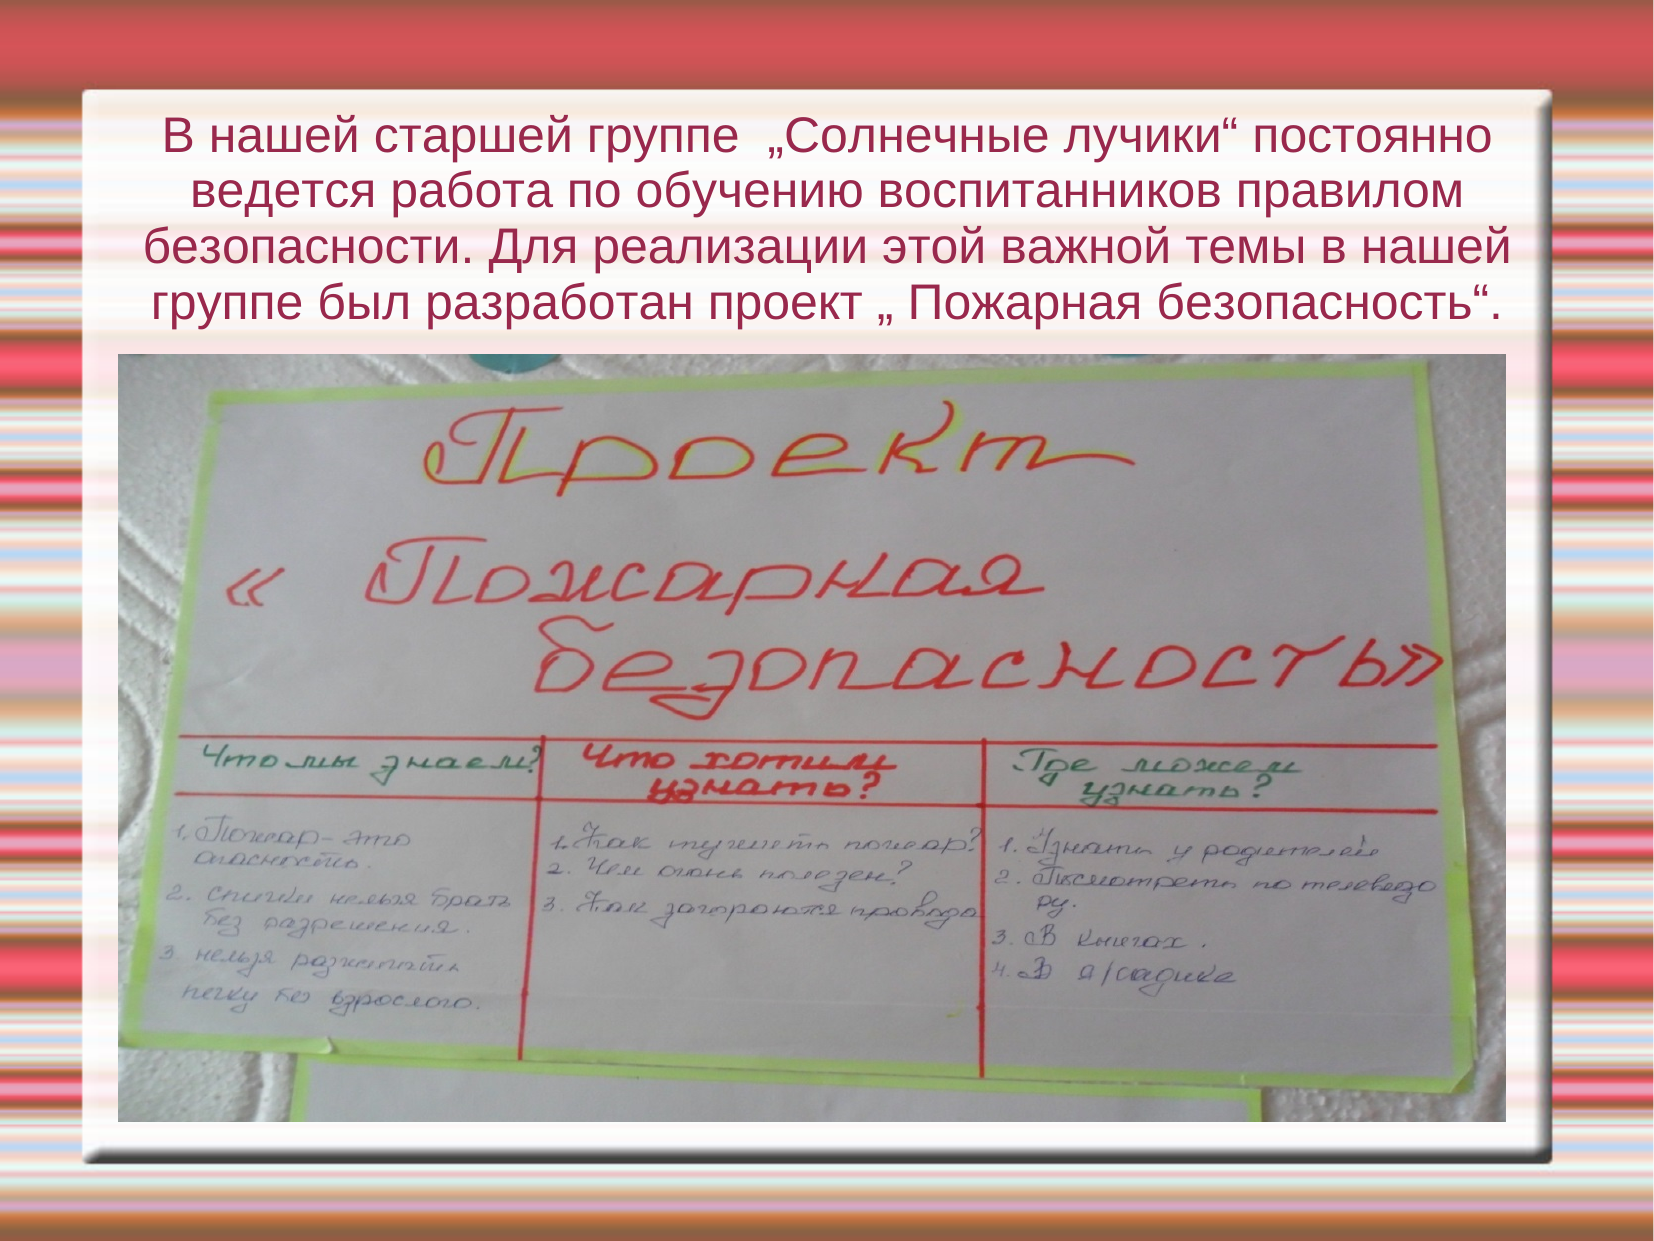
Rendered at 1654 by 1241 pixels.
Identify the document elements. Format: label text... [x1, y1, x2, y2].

picture [0, 0, 1654, 1241]
title В нашей старшей группе „Солнечные лучики“ постоянно ведется работа по обучению воспитанников правилом безопасности. Для реализации этой важной темы в нашей группе был разработан проект „ Пожарная безопасность“. [121, 106, 1534, 330]
